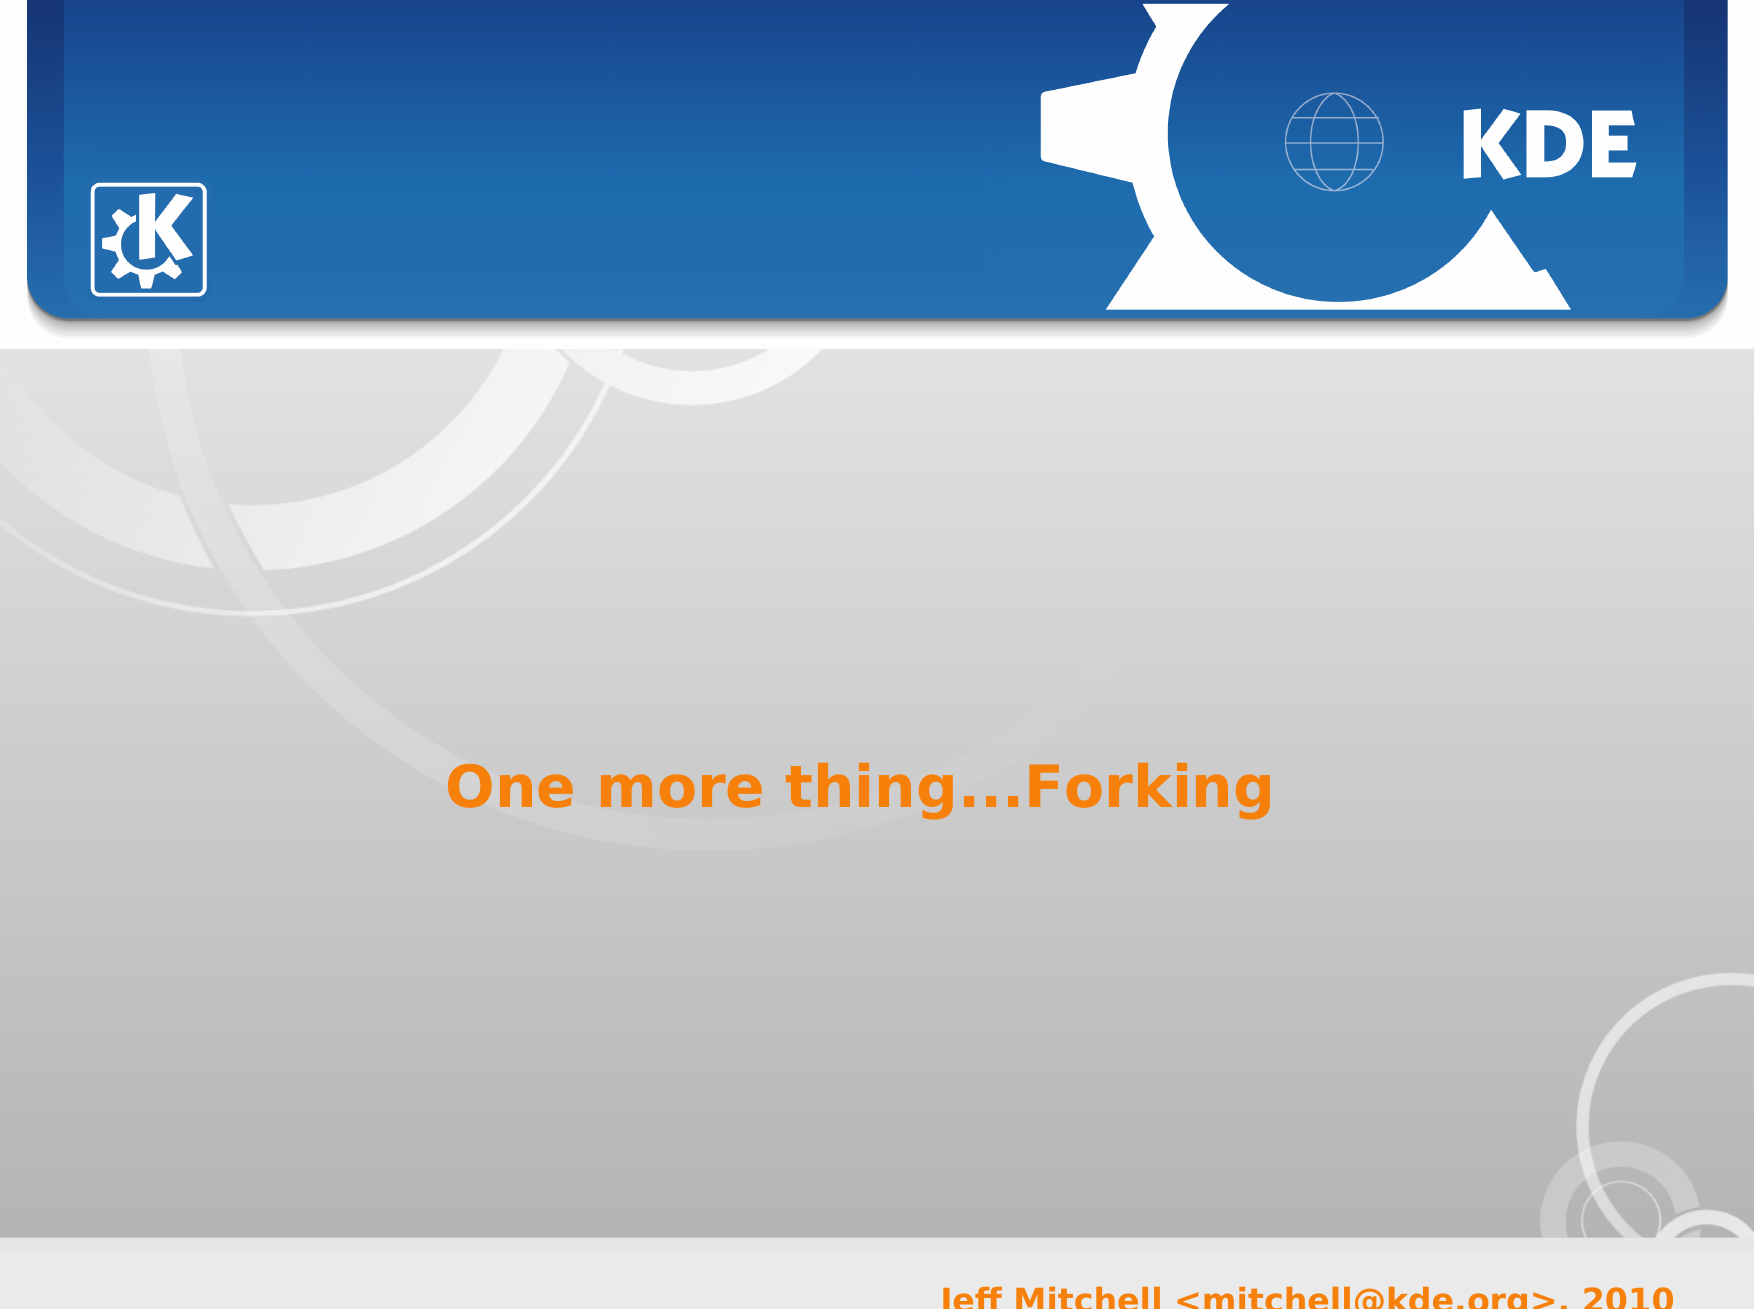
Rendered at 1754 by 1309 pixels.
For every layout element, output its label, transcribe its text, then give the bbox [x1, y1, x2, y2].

subtitle One more thing...Forking [71, 419, 1651, 1156]
picture [0, 0, 1754, 1237]
